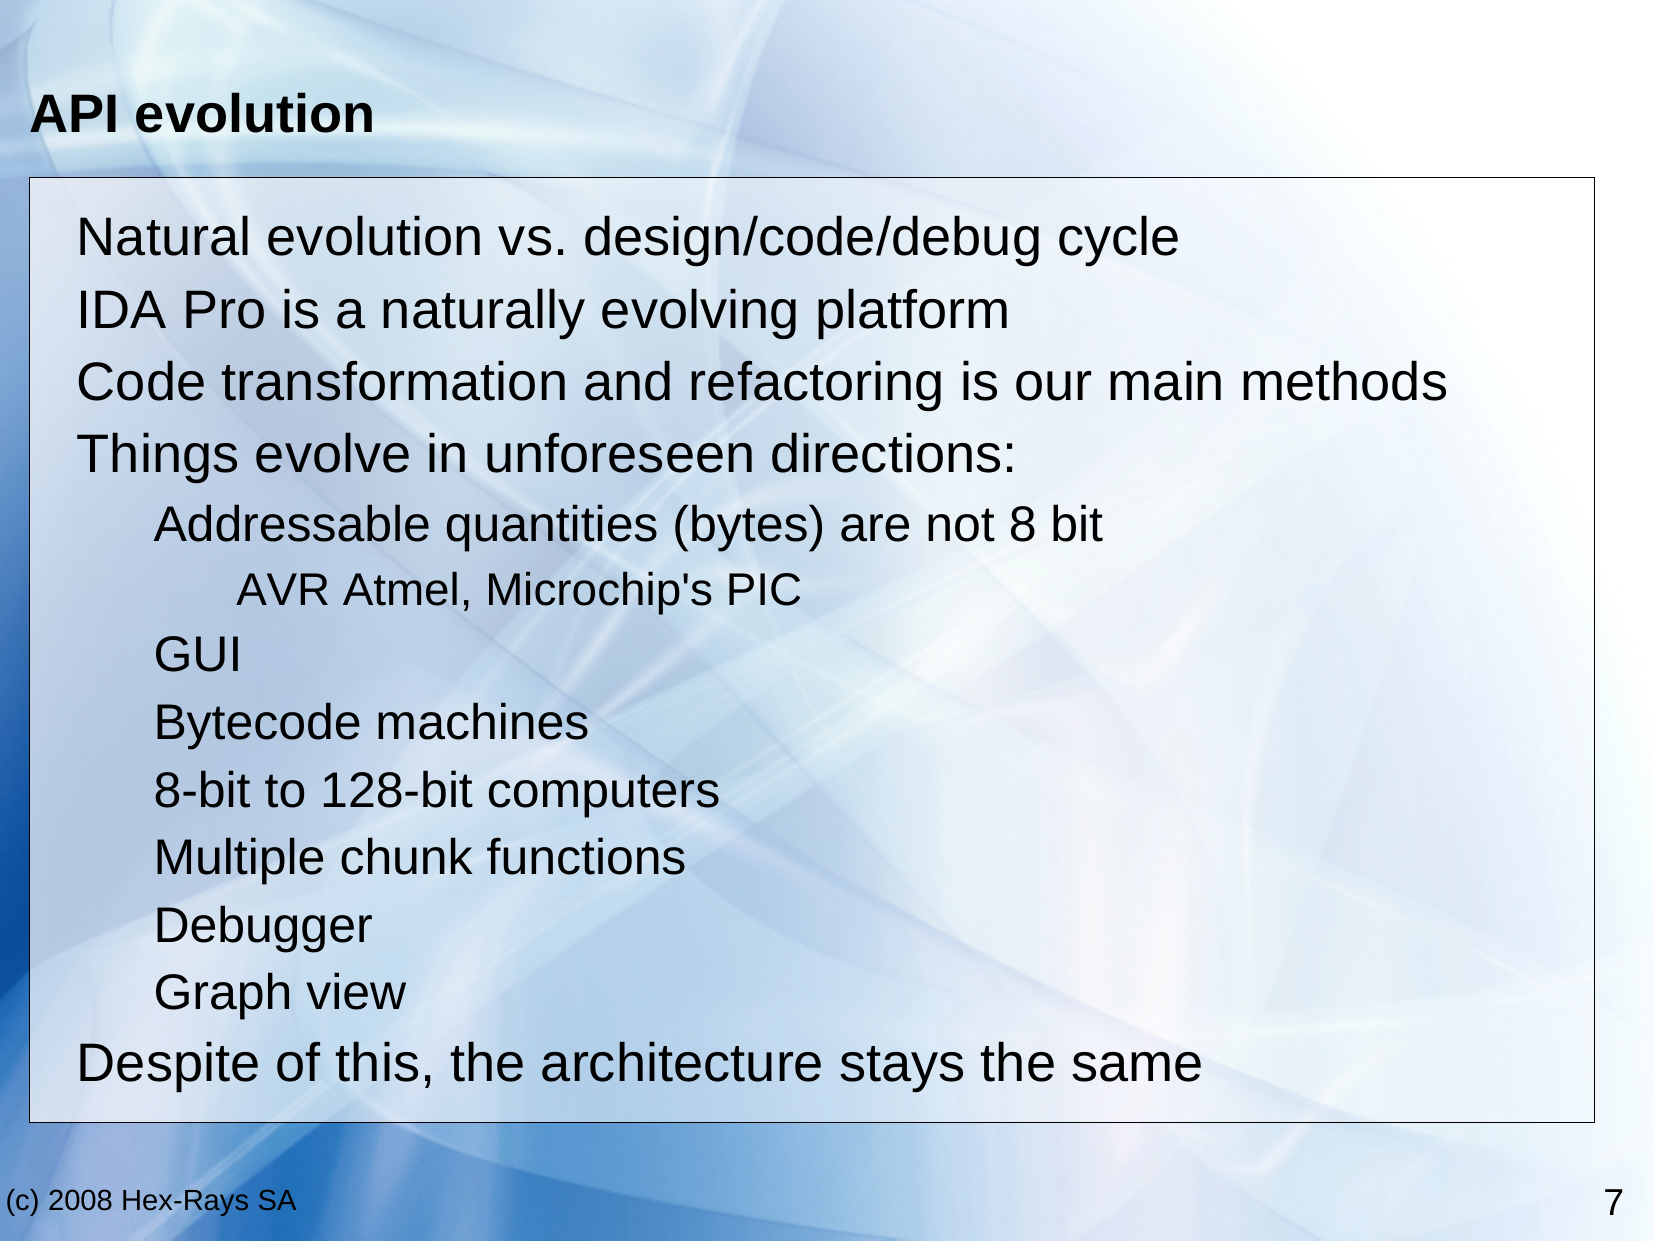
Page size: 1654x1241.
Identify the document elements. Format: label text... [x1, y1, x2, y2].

title API evolution [29, 49, 1506, 178]
list Natural evolution vs. design/code/debug cycle IDA Pro is a naturally evolving platform Code transformation and refactoring is our main methods Things evolve in unforeseen directions: Addressable quantities (bytes) are not 8 bit AVR Atmel, Microchip's PIC GUI Bytecode machines 8-bit to 128-bit computers Multiple chunk functions Debugger Graph view Despite of this, the architecture stays the same [59, 206, 1536, 1123]
picture [0, 0, 1654, 1241]
